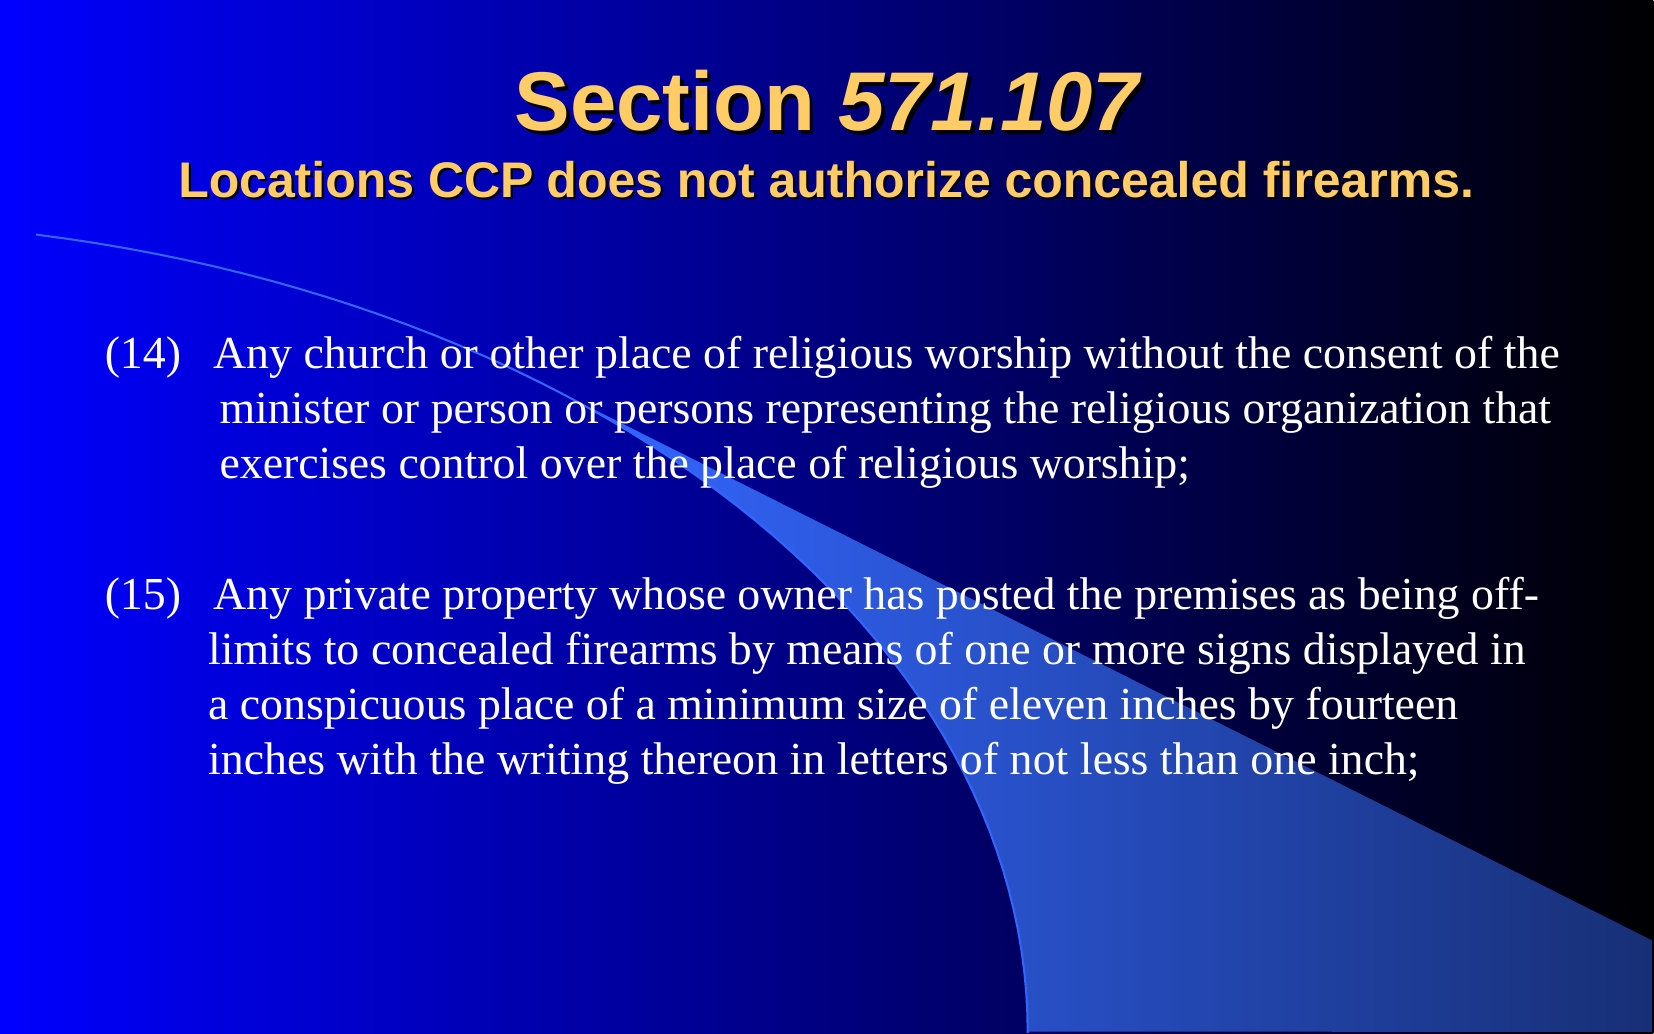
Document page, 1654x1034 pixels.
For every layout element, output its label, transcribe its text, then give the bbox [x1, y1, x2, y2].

list (14) Any church or other place of religious worship without the consent of the minister or person or persons representing the religious organization that exercises control over the place of religious worship; (15) Any private property whose owner has posted the premises as being off- limits to concealed firearms by means of one or more signs displayed in a conspicuous place of a minimum size of eleven inches by fourteen inches with the writing thereon in letters of not less than one inch; [90, 315, 1579, 851]
title Section 571.107 Locations CCP does not authorize concealed firearms. [82, 39, 1571, 216]
